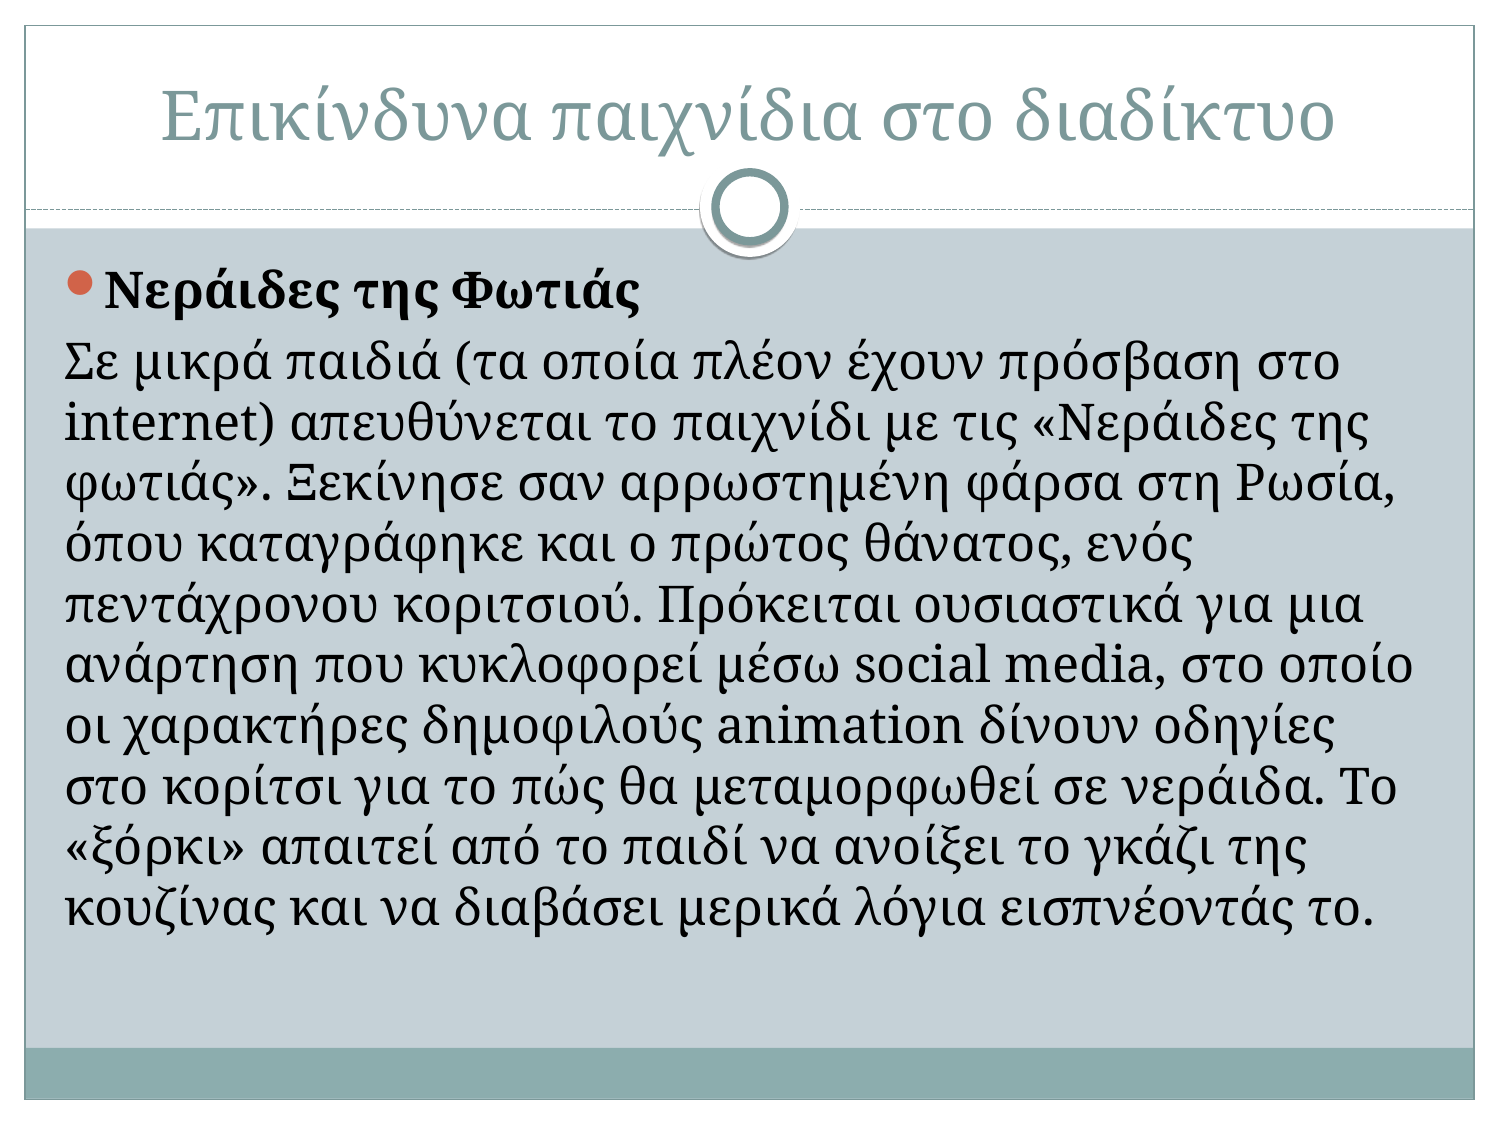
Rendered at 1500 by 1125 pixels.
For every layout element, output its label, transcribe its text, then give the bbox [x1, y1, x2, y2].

title Επικίνδυνα παιχνίδια στο διαδίκτυο [49, 37, 1450, 162]
list Νεράιδες της Φωτιάς Σε μικρά παιδιά (τα οποία πλέον έχουν πρόσβαση στο internet) απευθύνεται το παιχνίδι με τις «Νεράιδες της φωτιάς». Ξεκίνησε σαν αρρωστημένη φάρσα στη Ρωσία, όπου καταγράφηκε και ο πρώτος θάνατος, ενός πεντάχρονου κοριτσιού. Πρόκειται ουσιαστικά για μια ανάρτηση που κυκλοφορεί μέσω social media, στο οποίο οι χαρακτήρες δημοφιλούς animation δίνουν οδηγίες στο κορίτσι για το πώς θα μεταμορφωθεί σε νεράιδα. Το «ξόρκι» απαιτεί από το παιδί να ανοίξει το γκάζι της κουζίνας και να διαβάσει μερικά λόγια εισπνέοντάς το. [49, 250, 1445, 1001]
